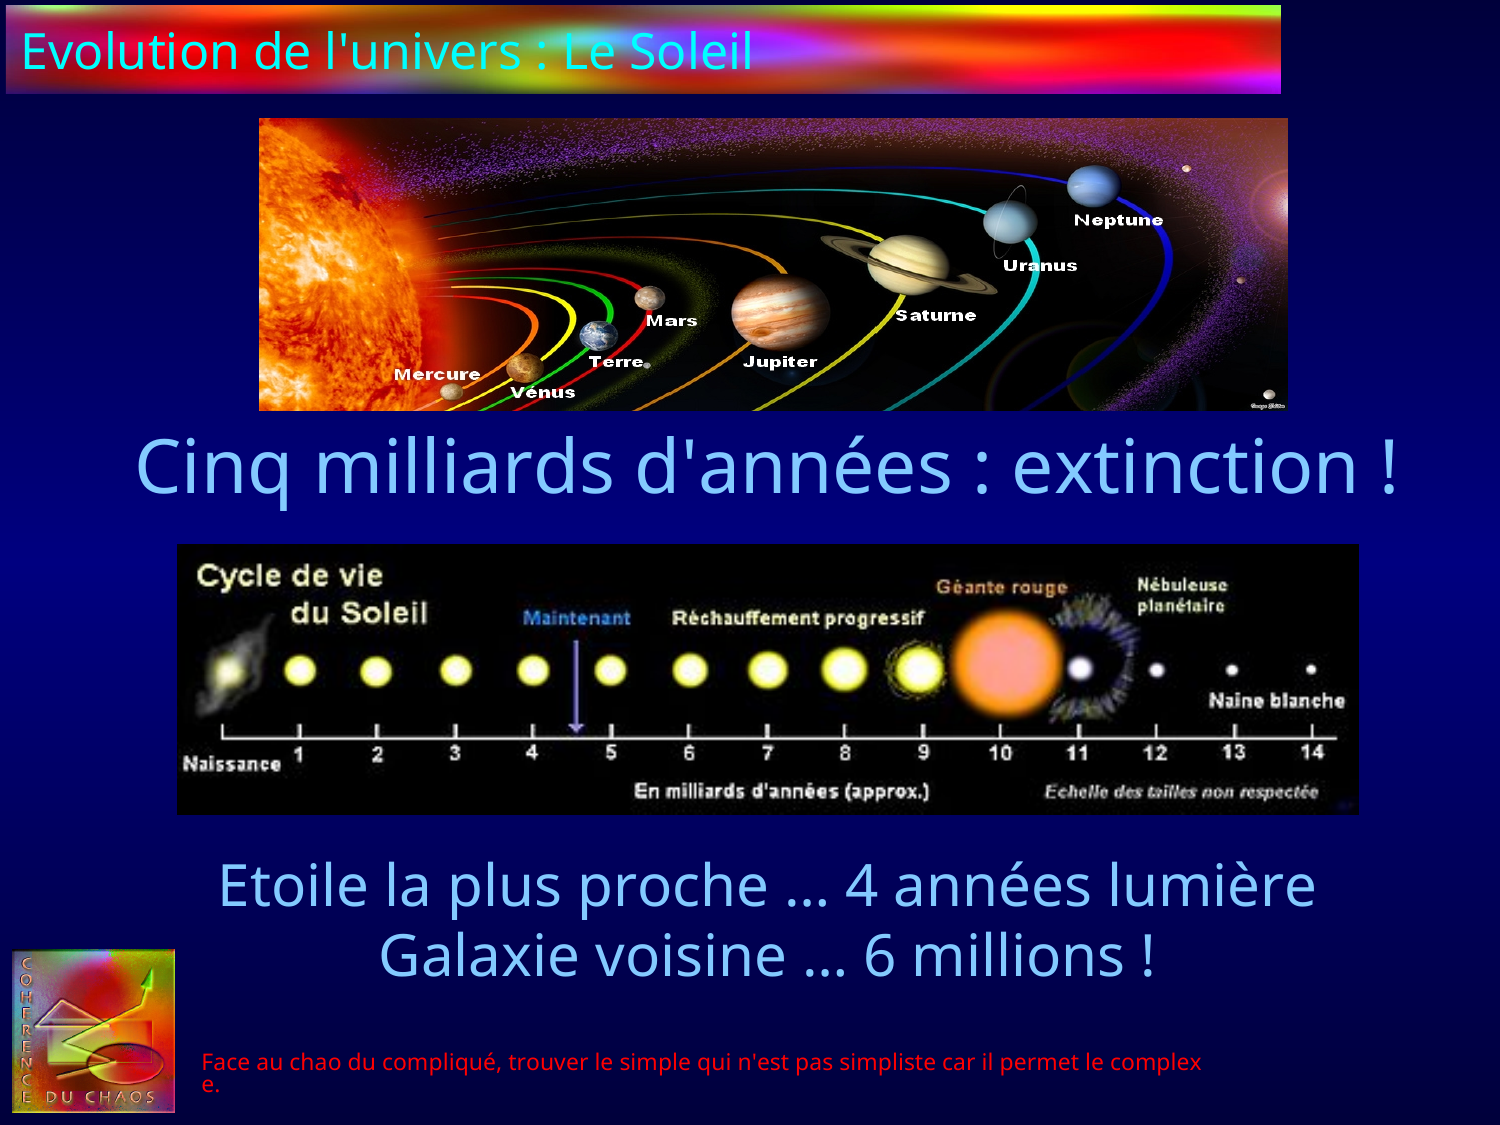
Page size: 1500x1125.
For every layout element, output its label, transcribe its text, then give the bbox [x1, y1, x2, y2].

title Evolution de l'univers : Le Soleil [5, 5, 1281, 94]
picture [12, 949, 175, 1113]
picture [259, 118, 1288, 411]
text_box Cinq milliards d'années : extinction ! Etoile la plus proche … 4 années lumière Galaxie voisine … 6 millions ! [94, 410, 1441, 996]
picture [177, 544, 1359, 815]
